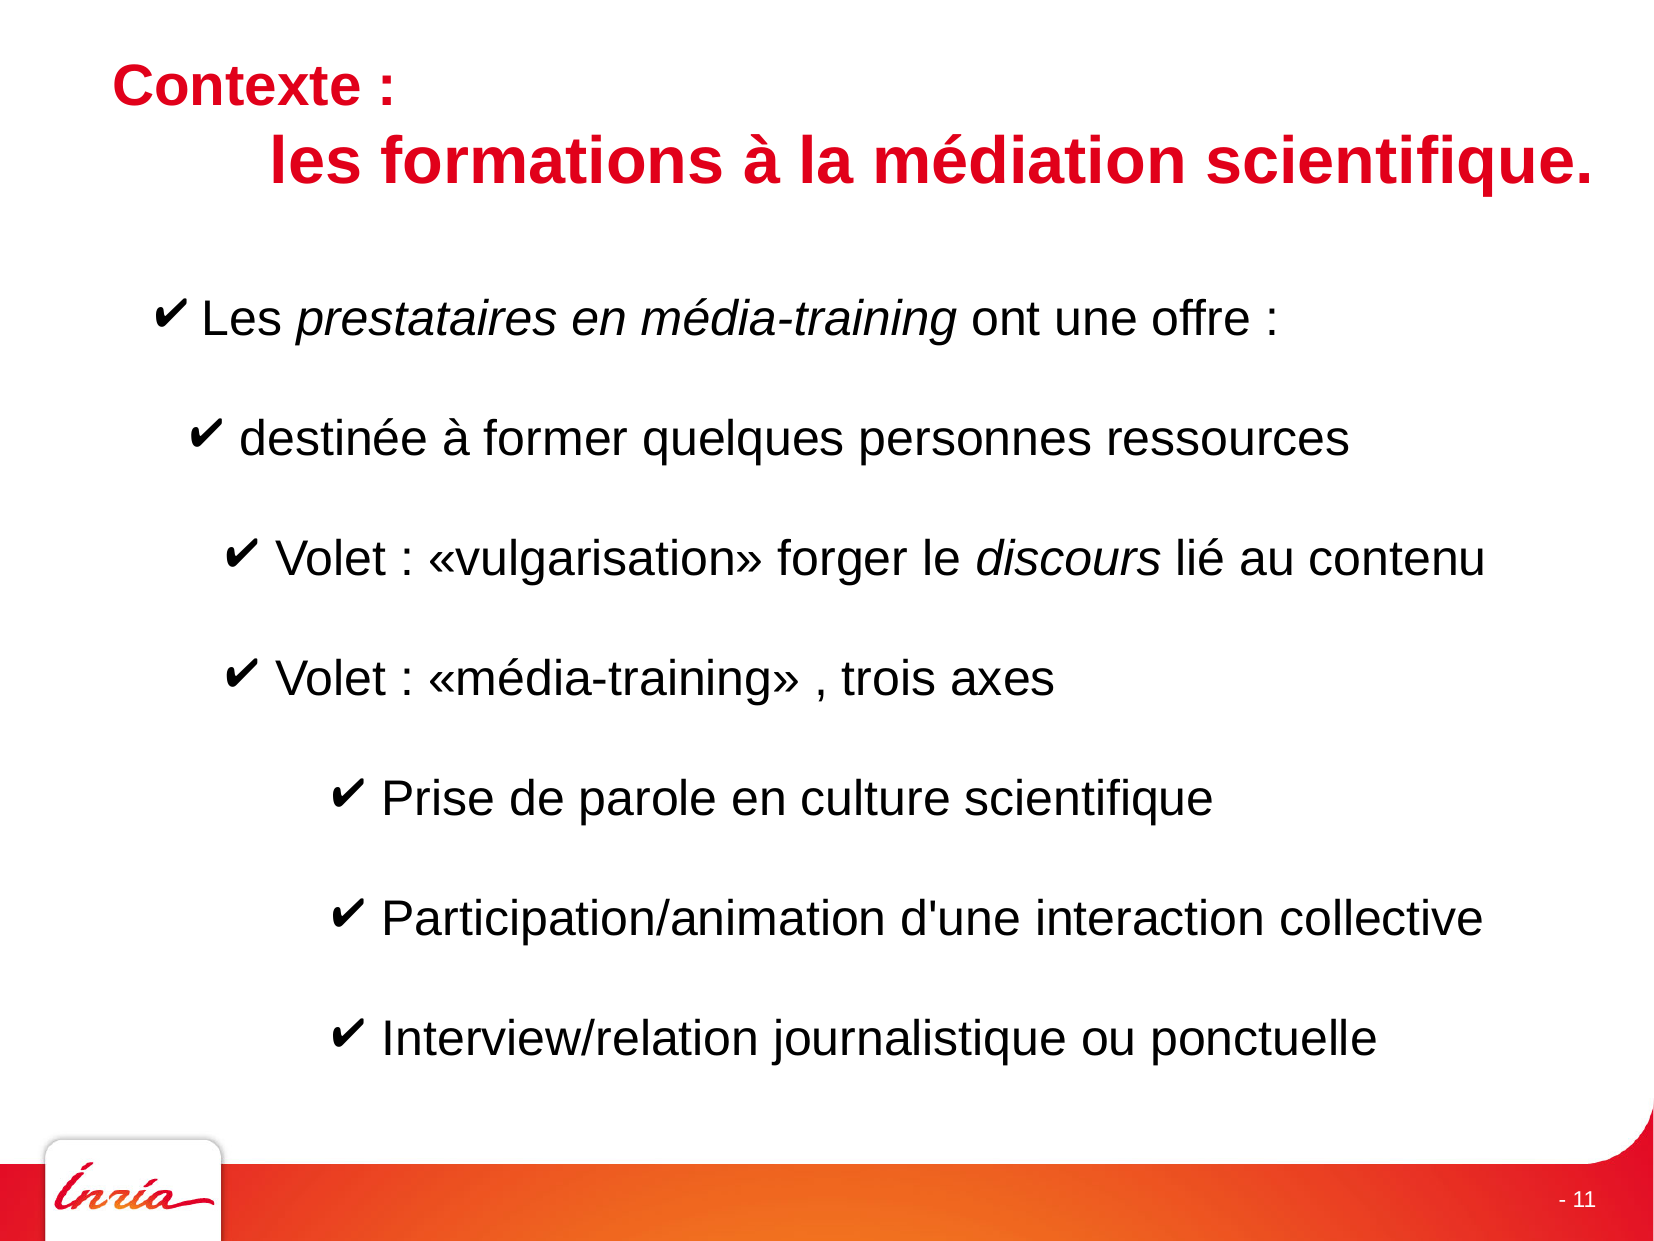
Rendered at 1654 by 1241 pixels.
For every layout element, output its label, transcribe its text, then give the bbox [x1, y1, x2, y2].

picture [0, 0, 1654, 1241]
title Contexte : les formations à la médiation scientifique. [112, 18, 1613, 226]
text_box Les prestataires en média-training ont une offre : destinée à former quelques personnes ressources Volet : «vulgarisation» forger le discours lié au contenu Volet : «média-training» , trois axes Prise de parole en culture scientifique Participation/animation d'une interaction collective Interview/relation journalistique ou ponctuelle [155, 225, 1613, 1088]
slide_number - <number> [1558, 1173, 1654, 1223]
